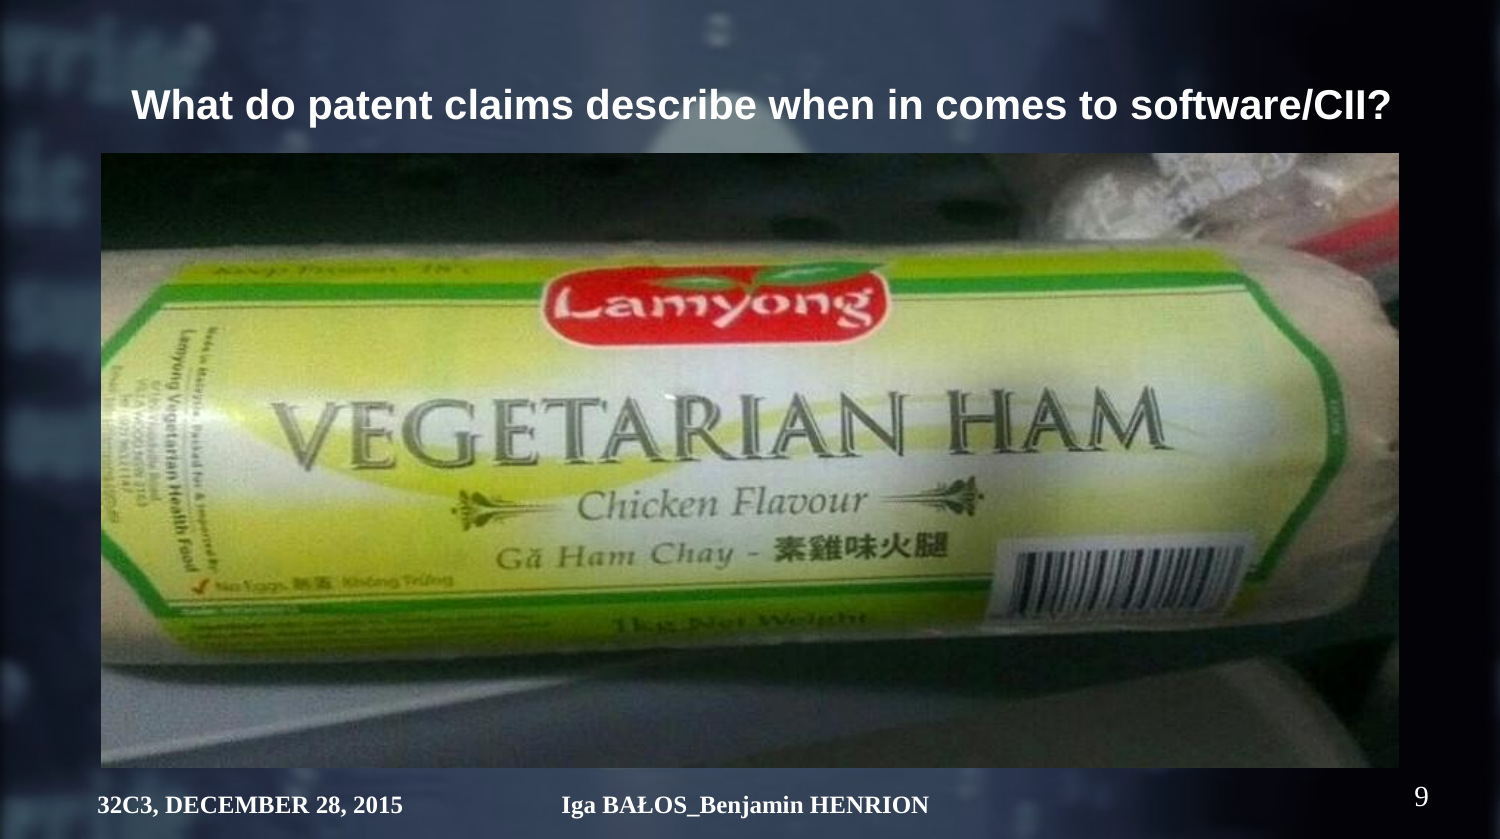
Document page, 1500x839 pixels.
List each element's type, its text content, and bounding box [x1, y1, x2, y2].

picture [0, 0, 1500, 839]
title What do patent claims describe when in comes to software/CII? [74, 33, 1425, 174]
